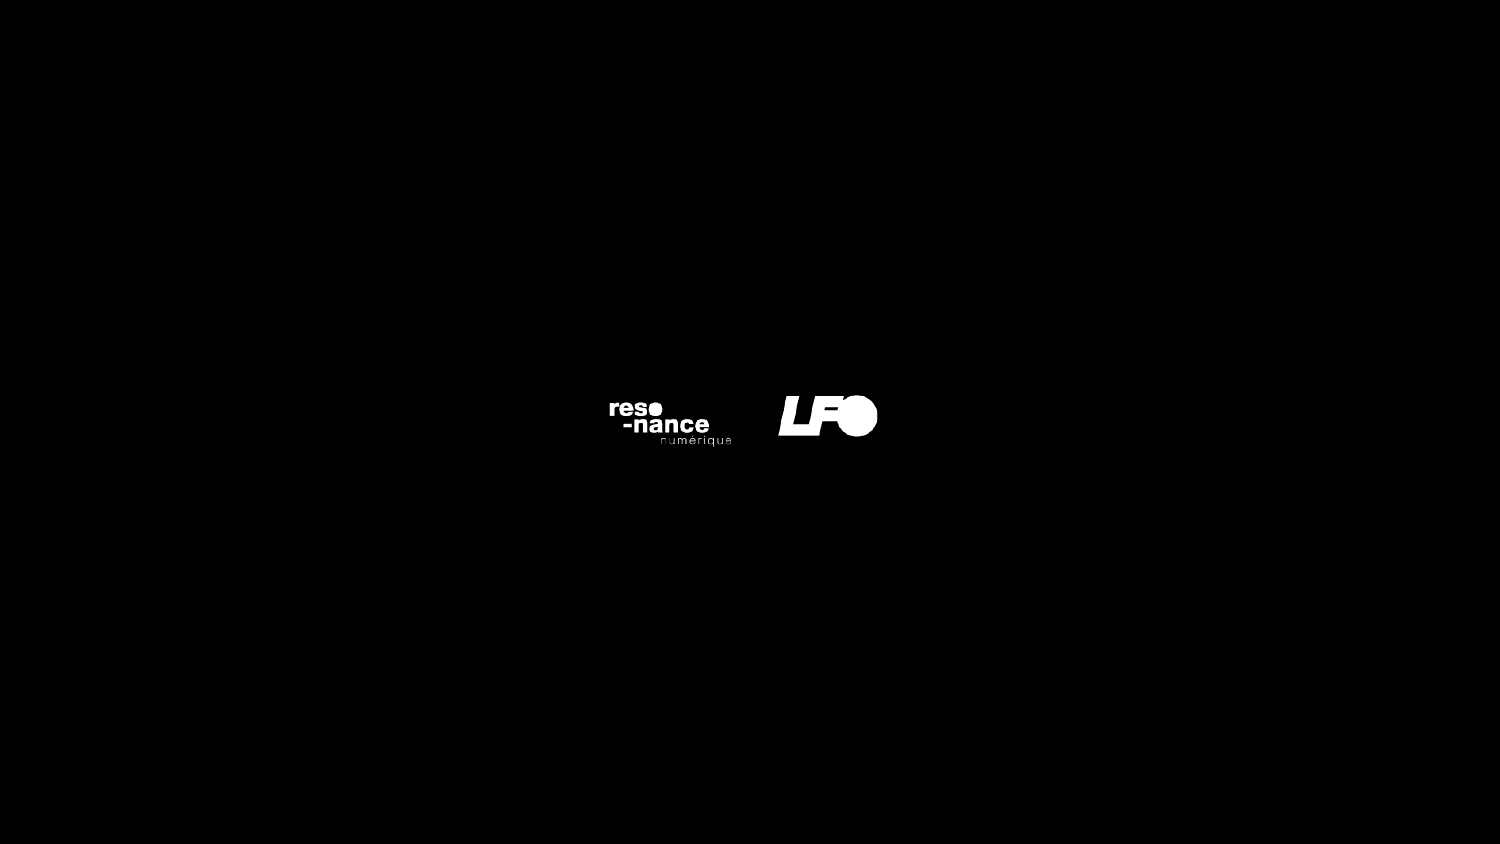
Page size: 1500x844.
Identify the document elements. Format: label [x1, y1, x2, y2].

picture [596, 380, 904, 464]
